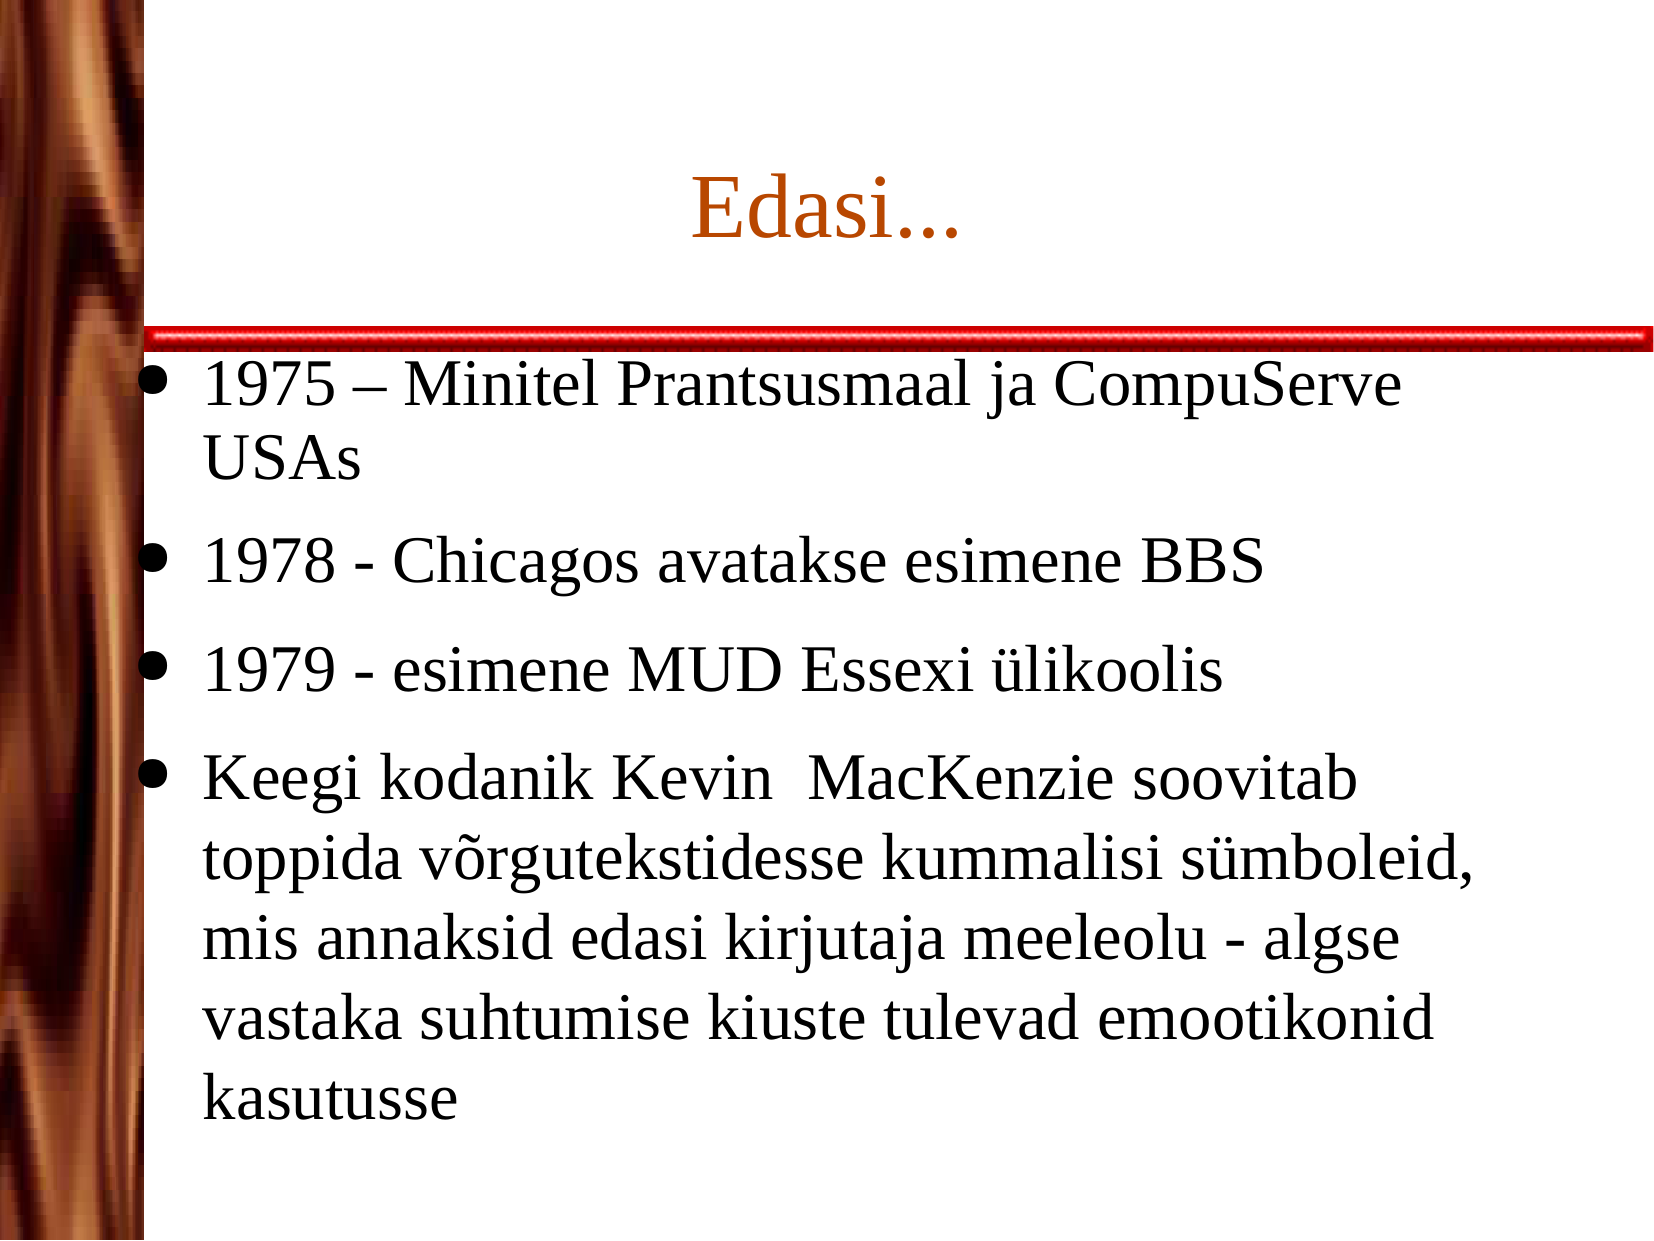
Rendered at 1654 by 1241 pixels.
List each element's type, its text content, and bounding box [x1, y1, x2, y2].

list 1975 – Minitel Prantsusmaal ja CompuServe USAs 1978 - Chicagos avatakse esimene BBS 1979 - esimene MUD Essexi ülikoolis Keegi kodanik Kevin MacKenzie soovitab toppida võrgutekstidesse kummalisi sümboleid, mis annaksid edasi kirjutaja meeleolu - algse vastaka suhtumise kiuste tulevad emootikonid kasutusse [121, 344, 1533, 1134]
title Edasi... [121, 102, 1533, 310]
picture [0, 0, 1654, 1240]
